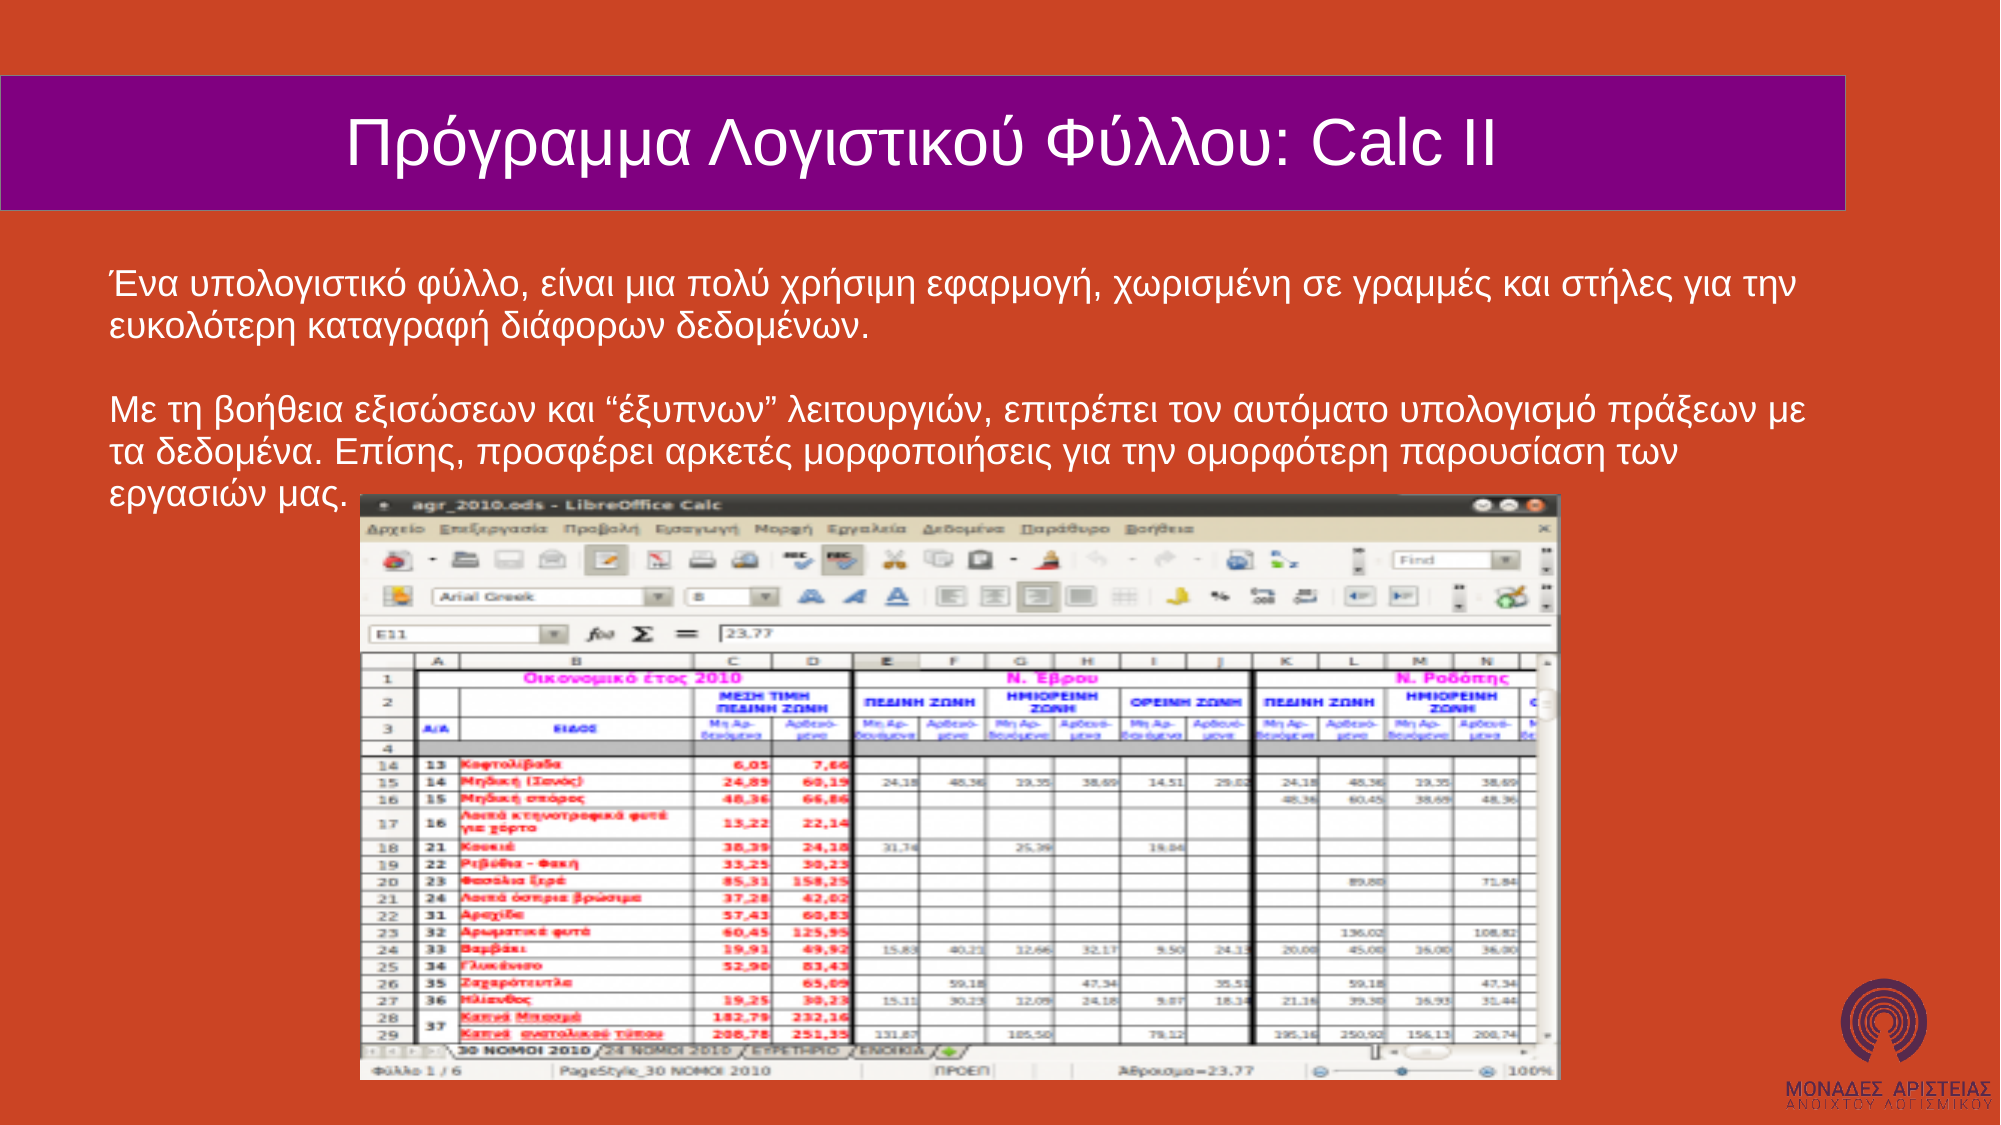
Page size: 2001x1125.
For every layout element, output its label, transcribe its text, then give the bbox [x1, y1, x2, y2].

picture [360, 494, 1561, 1081]
text_box Πρόγραμμα Λογιστικού Φύλλου: Calc ΙΙ [0, 75, 1846, 211]
text_box Ένα υπολογιστικό φύλλο, είναι μια πολύ χρήσιμη εφαρμογή, χωρισμένη σε γραμμές και στήλες για την ευκολότερη καταγραφή διάφορων δεδομένων. Με τη βοήθεια εξισώσεων και “έξυπνων” λειτουργιών, επιτρέπει τον αυτόματο υπολογισμό πράξεων με τα δεδομένα. Επίσης, προσφέρει αρκετές μορφοποιήσεις για την ομορφότερη παρουσίαση των εργασιών μας. [94, 254, 1846, 1006]
picture [1785, 978, 1992, 1111]
